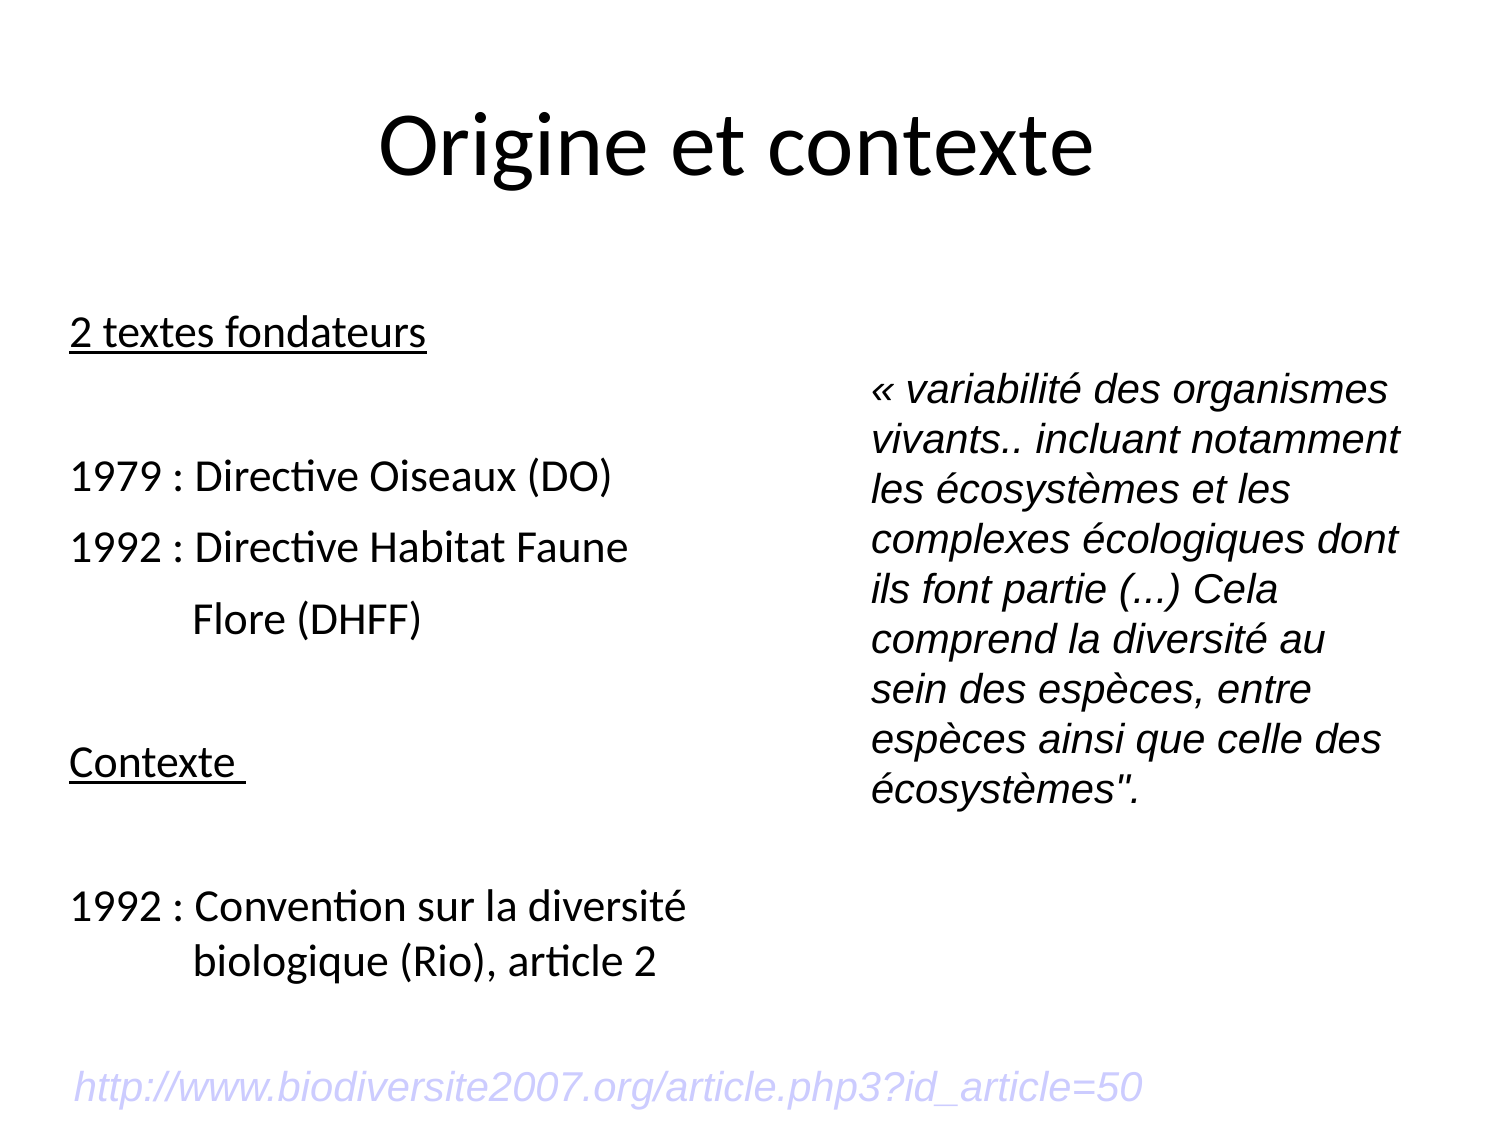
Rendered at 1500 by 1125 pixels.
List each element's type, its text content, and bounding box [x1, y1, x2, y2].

text_box [766, 262, 1359, 827]
text_box « variabilité des organismes vivants.. incluant notamment les écosystèmes et les complexes écologiques dont ils font partie (...) Cela comprend la diversité au sein des espèces, entre espèces ainsi que celle des écosystèmes". [856, 354, 1418, 768]
text_box http://www.biodiversite2007.org/article.php3?id_article=50 [59, 1033, 1477, 1117]
text_box 2 textes fondateurs 1979 : Directive Oiseaux (DO) 1992 : Directive Habitat Faune Flore (DHFF) Contexte 1992 : Convention sur la diversité biologique (Rio), article 2 [50, 294, 709, 1055]
title Origine et contexte [75, 21, 1421, 257]
